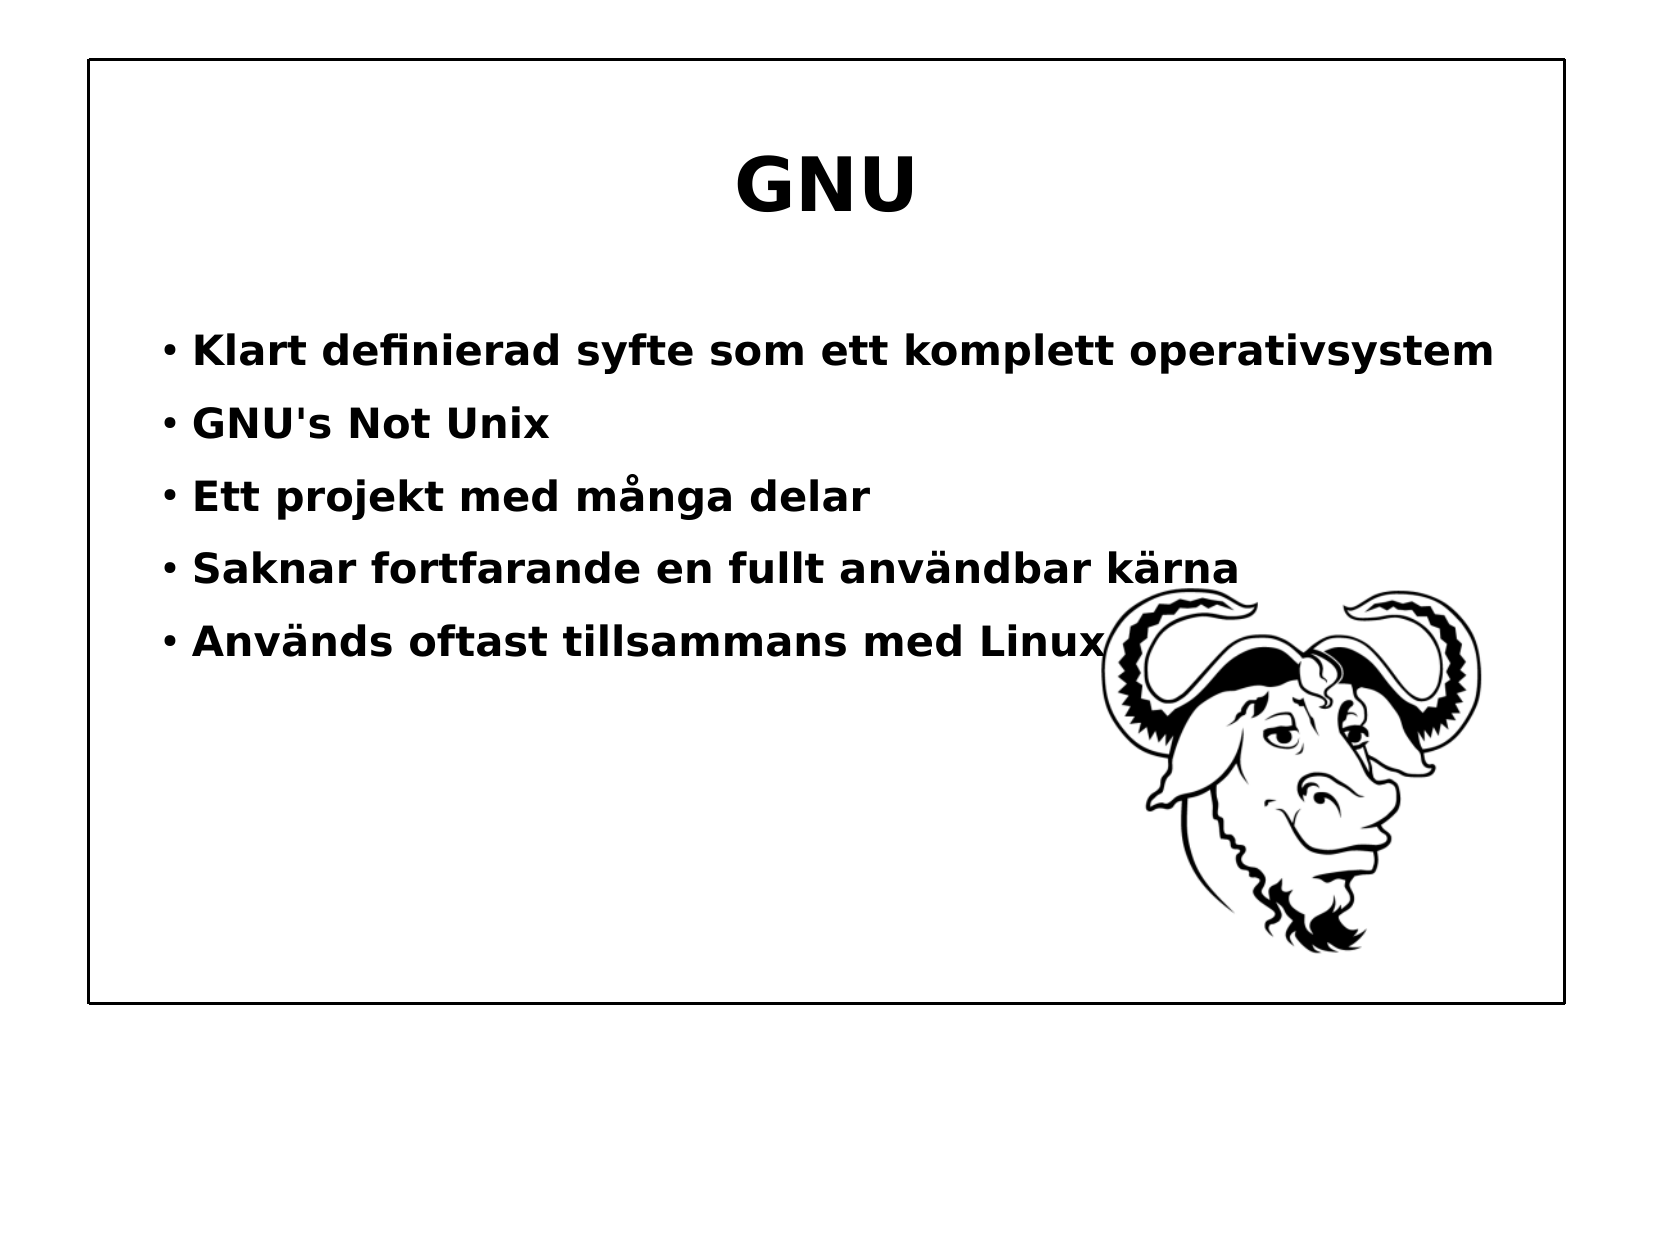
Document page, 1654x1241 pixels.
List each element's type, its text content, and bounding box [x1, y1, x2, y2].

text_box Klart definierad syfte som ett komplett operativsystem GNU's Not Unix Ett projekt med många delar Saknar fortfarande en fullt användbar kärna Används oftast tillsammans med Linux [147, 295, 1536, 650]
text_box [88, 59, 1565, 1004]
text_box GNU [719, 134, 935, 237]
picture [1095, 650, 1489, 963]
